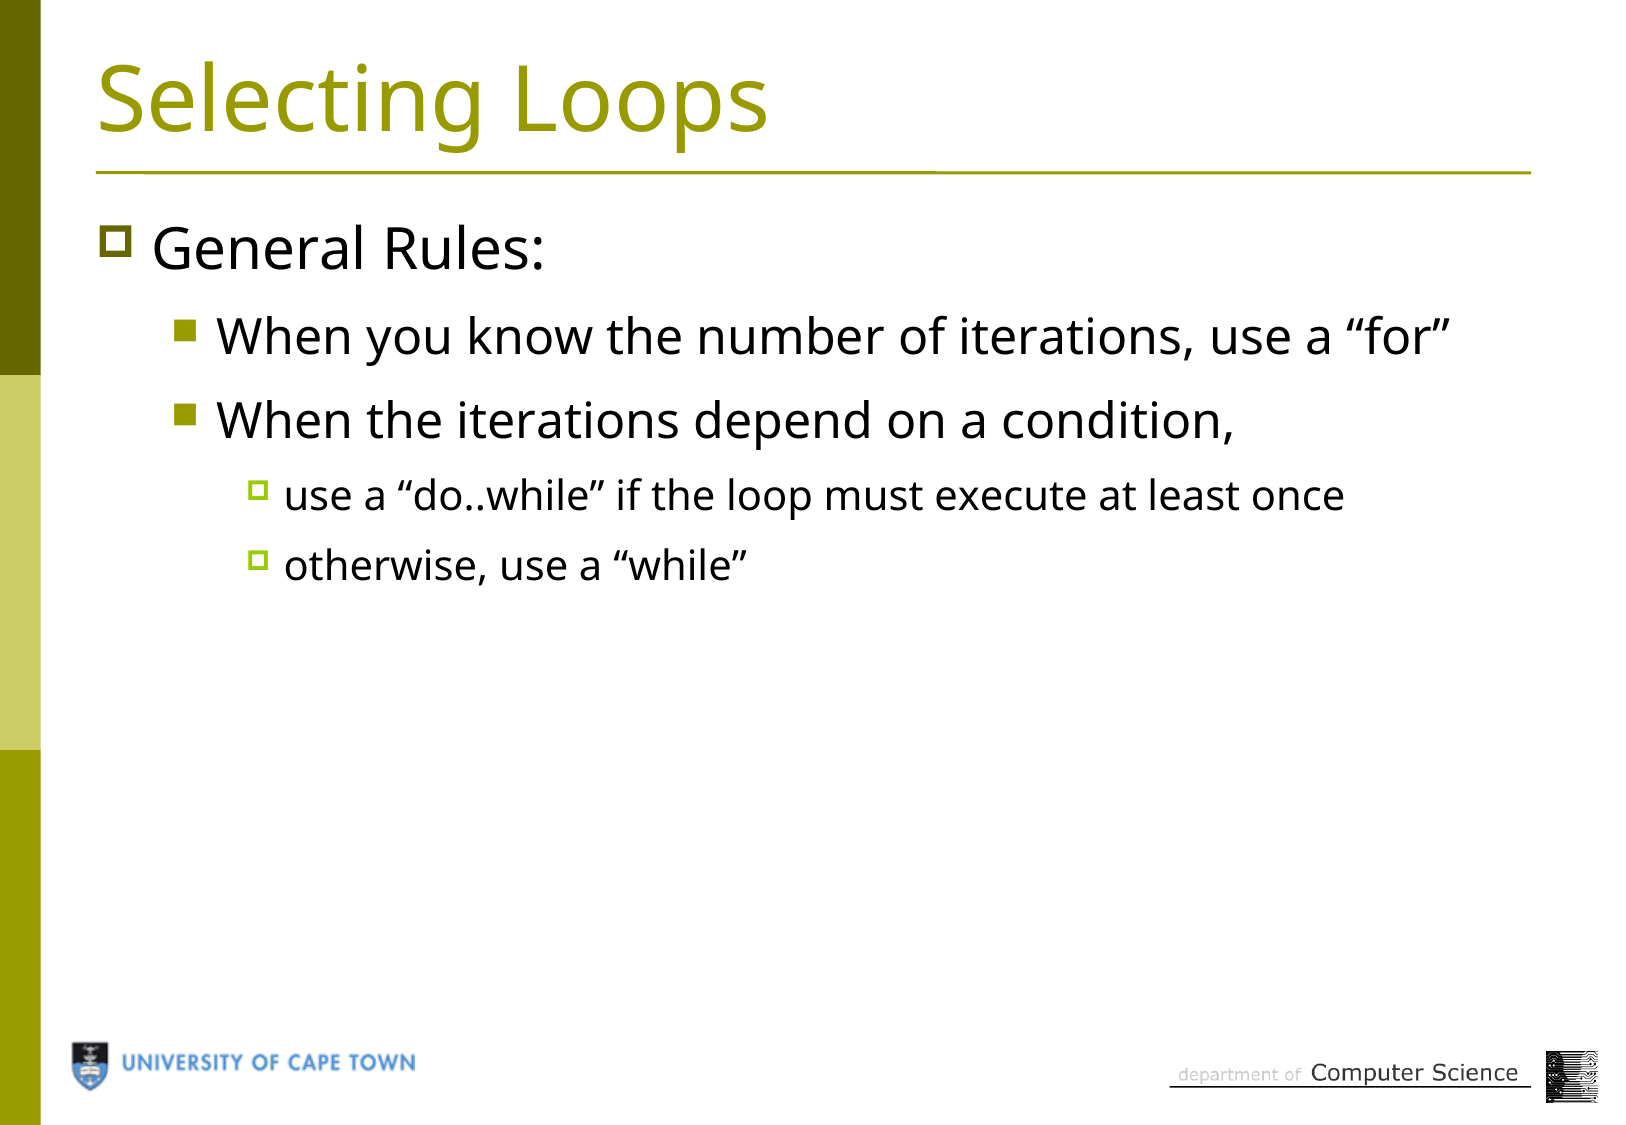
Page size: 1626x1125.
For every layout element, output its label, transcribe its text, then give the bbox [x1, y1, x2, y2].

picture [61, 1024, 415, 1103]
list General Rules: When you know the number of iterations, use a “for” When the iterations depend on a condition, use a “do..while” if the loop must execute at least once otherwise, use a “while” [81, 196, 1543, 1021]
picture [1169, 1043, 1532, 1091]
picture [1546, 1051, 1598, 1103]
title Selecting Loops [81, 21, 1543, 180]
